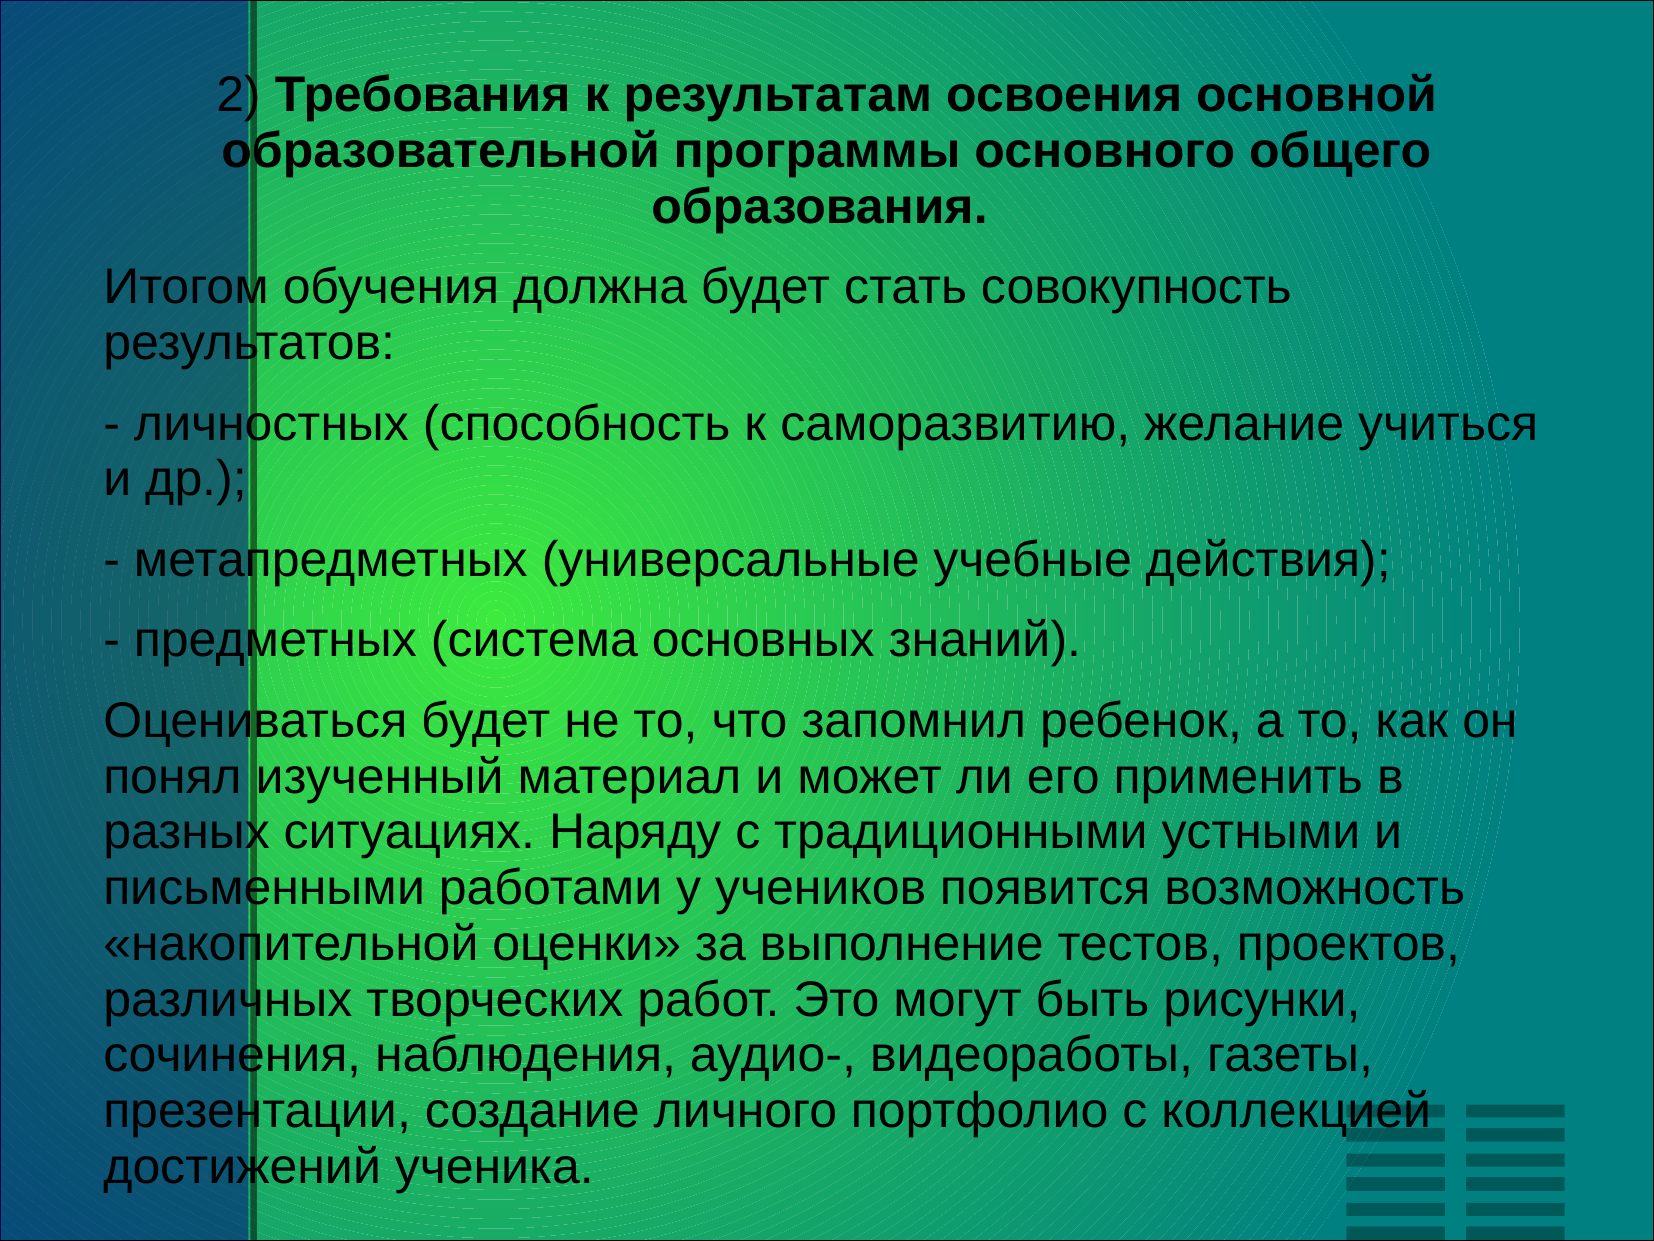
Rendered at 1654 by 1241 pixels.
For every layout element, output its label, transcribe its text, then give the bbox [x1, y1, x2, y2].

text_box 2) Требования к результатам освоения основной образовательной программы основного общего образования. Итогом обучения должна будет стать совокупность результатов: - личностных (способность к саморазвитию, желание учиться и др.); - метапредметных (универсальные учебные действия); - предметных (система основных знаний). Оцениваться будет не то, что запомнил ребенок, а то, как он понял изученный материал и может ли его применить в разных ситуациях. Наряду с традиционными устными и письменными работами у учеников появится возможность «накопительной оценки» за выполнение тестов, проектов, различных творческих работ. Это могут быть рисунки, сочинения, наблюдения, аудио-, видеоработы, газеты, презентации, создание личного портфолио с коллекцией достижений ученика. [88, 59, 1565, 1206]
